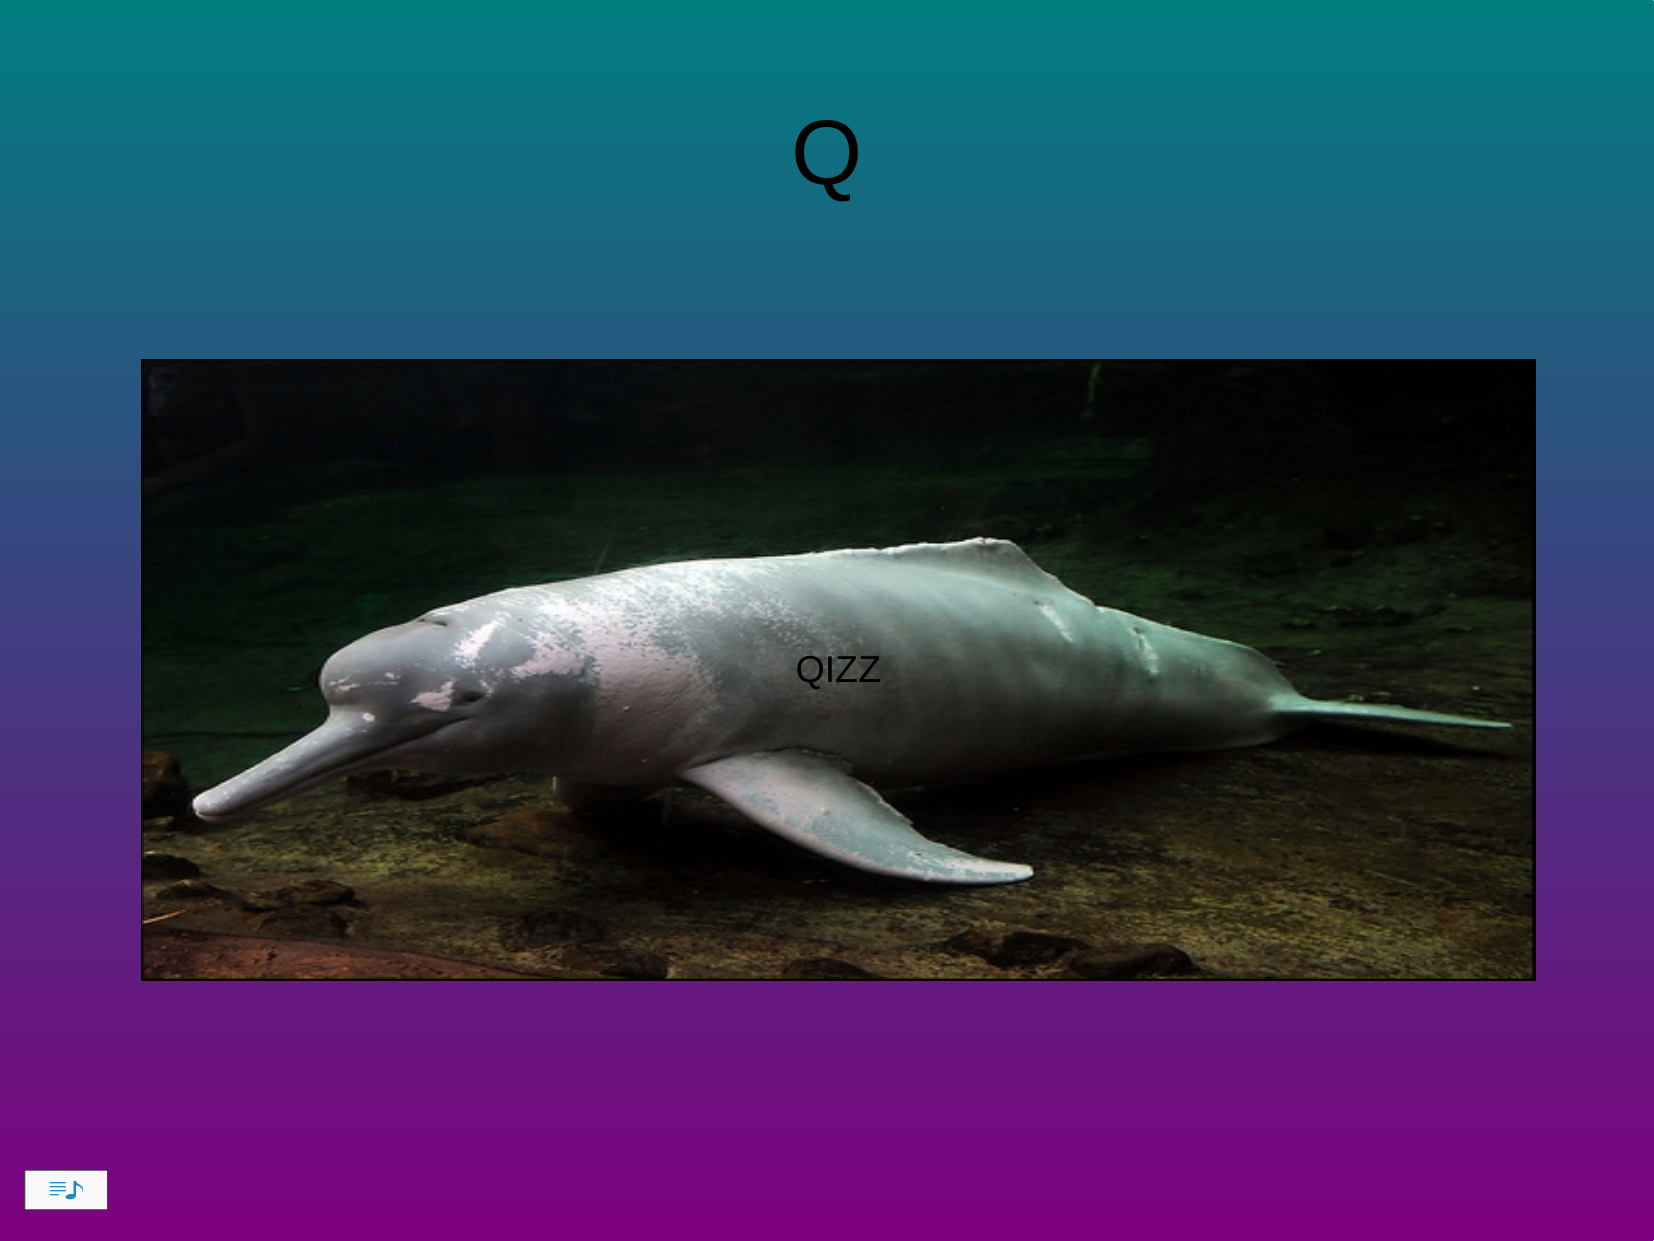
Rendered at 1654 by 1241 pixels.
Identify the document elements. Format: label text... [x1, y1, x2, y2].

text_box [23, 1169, 109, 1211]
picture [141, 359, 1536, 981]
title Q [82, 49, 1571, 257]
